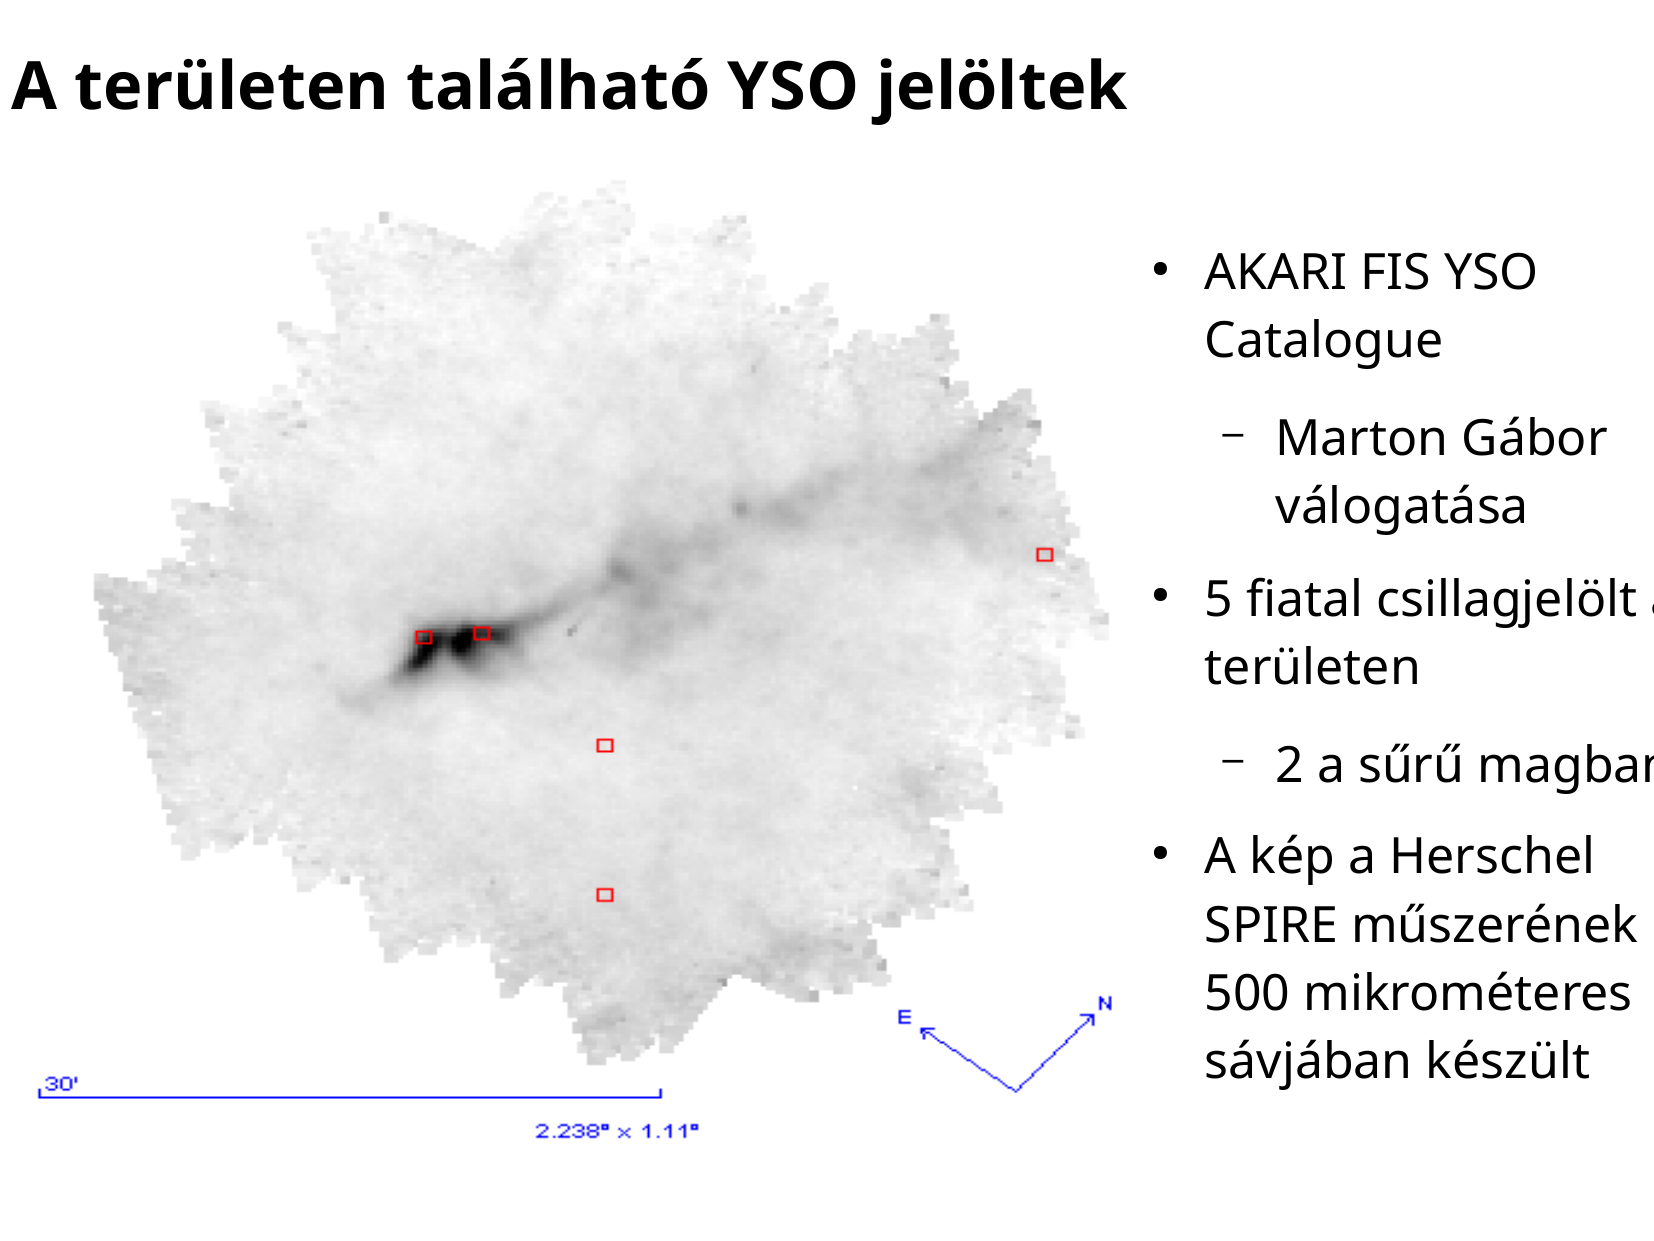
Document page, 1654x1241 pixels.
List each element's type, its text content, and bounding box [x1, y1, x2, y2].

title [1015, 141, 1630, 1158]
picture [0, 165, 1015, 1158]
title A területen található YSO jelöltek [11, 37, 1501, 130]
list AKARI FIS YSO Catalogue Marton Gábor válogatása 5 fiatal csillagjelölt a területen 2 a sűrű magban A kép a Herschel SPIRE műszerének 500 mikrométeres sávjában készült [1133, 236, 1654, 1170]
